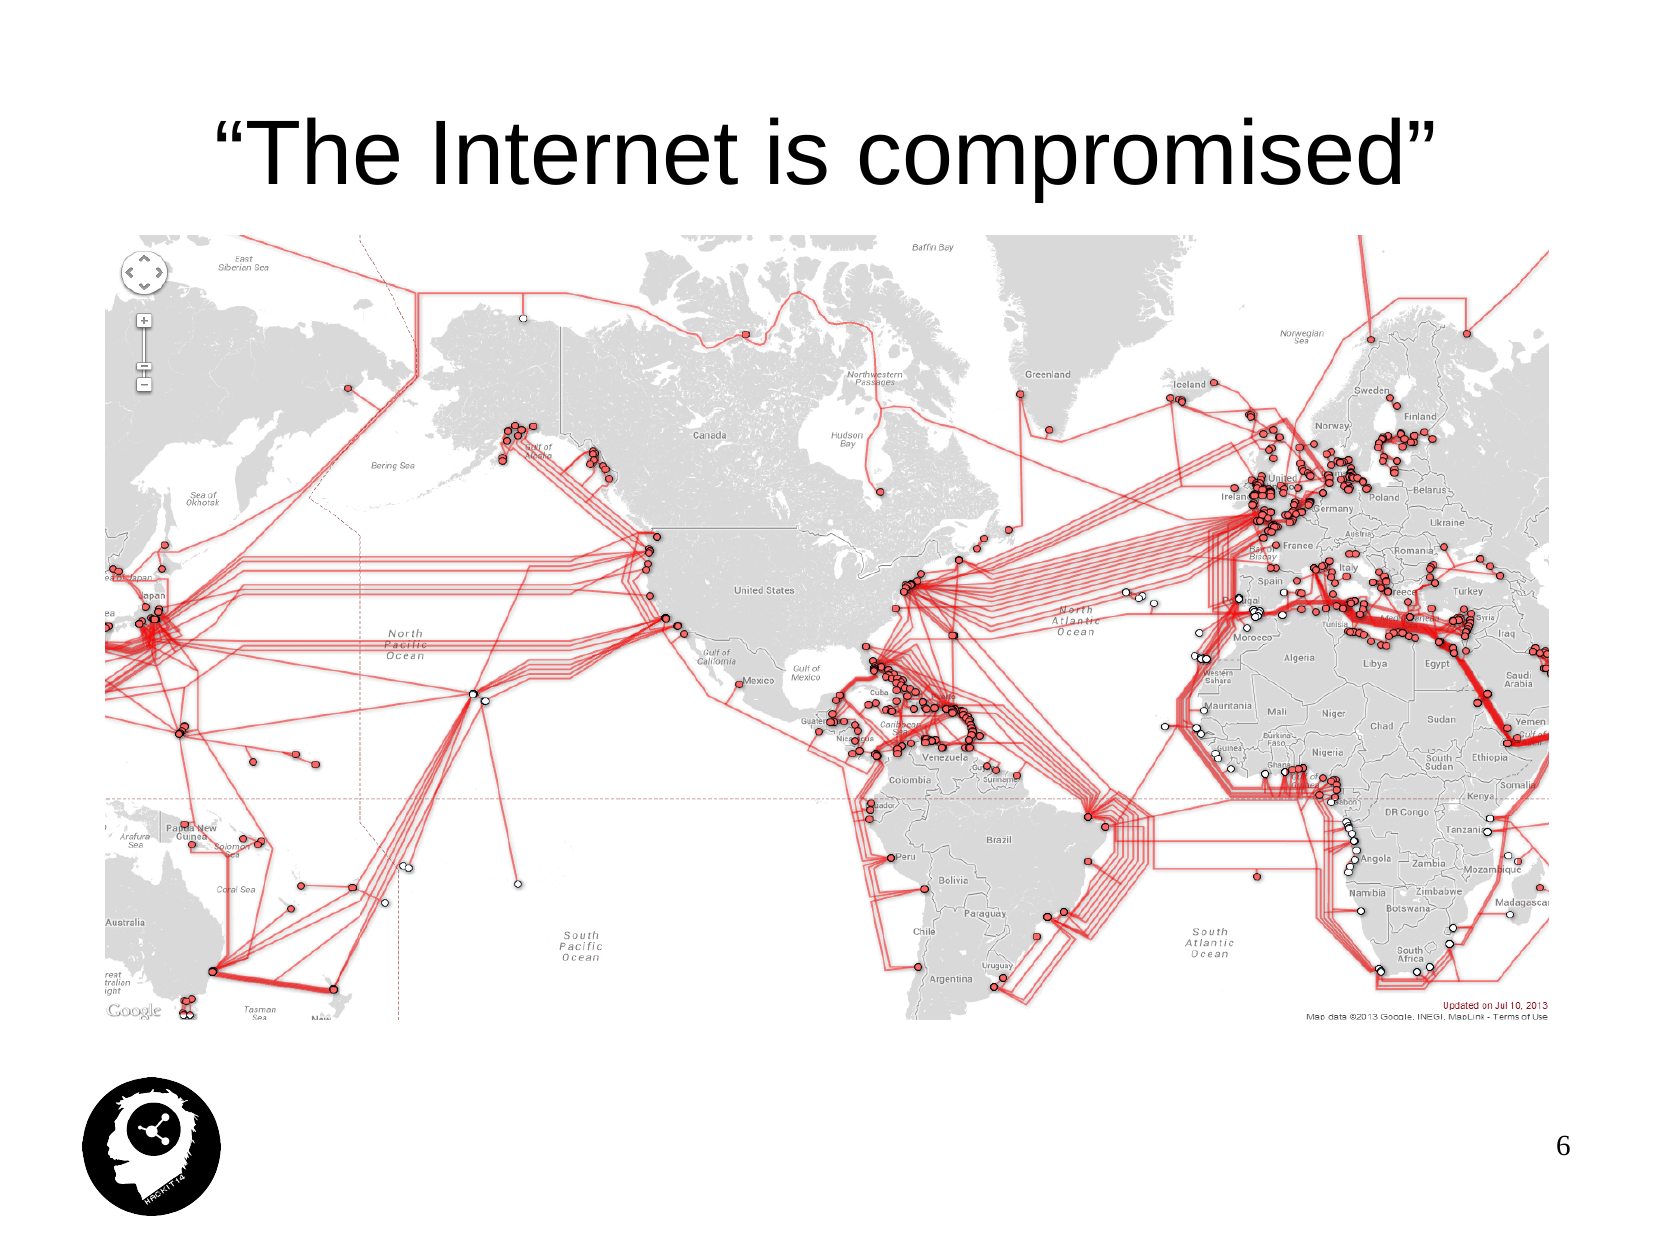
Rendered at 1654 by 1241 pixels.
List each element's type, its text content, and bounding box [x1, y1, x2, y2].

picture [82, 1077, 221, 1216]
picture [105, 235, 1549, 1021]
title “The Internet is compromised” [82, 49, 1571, 257]
